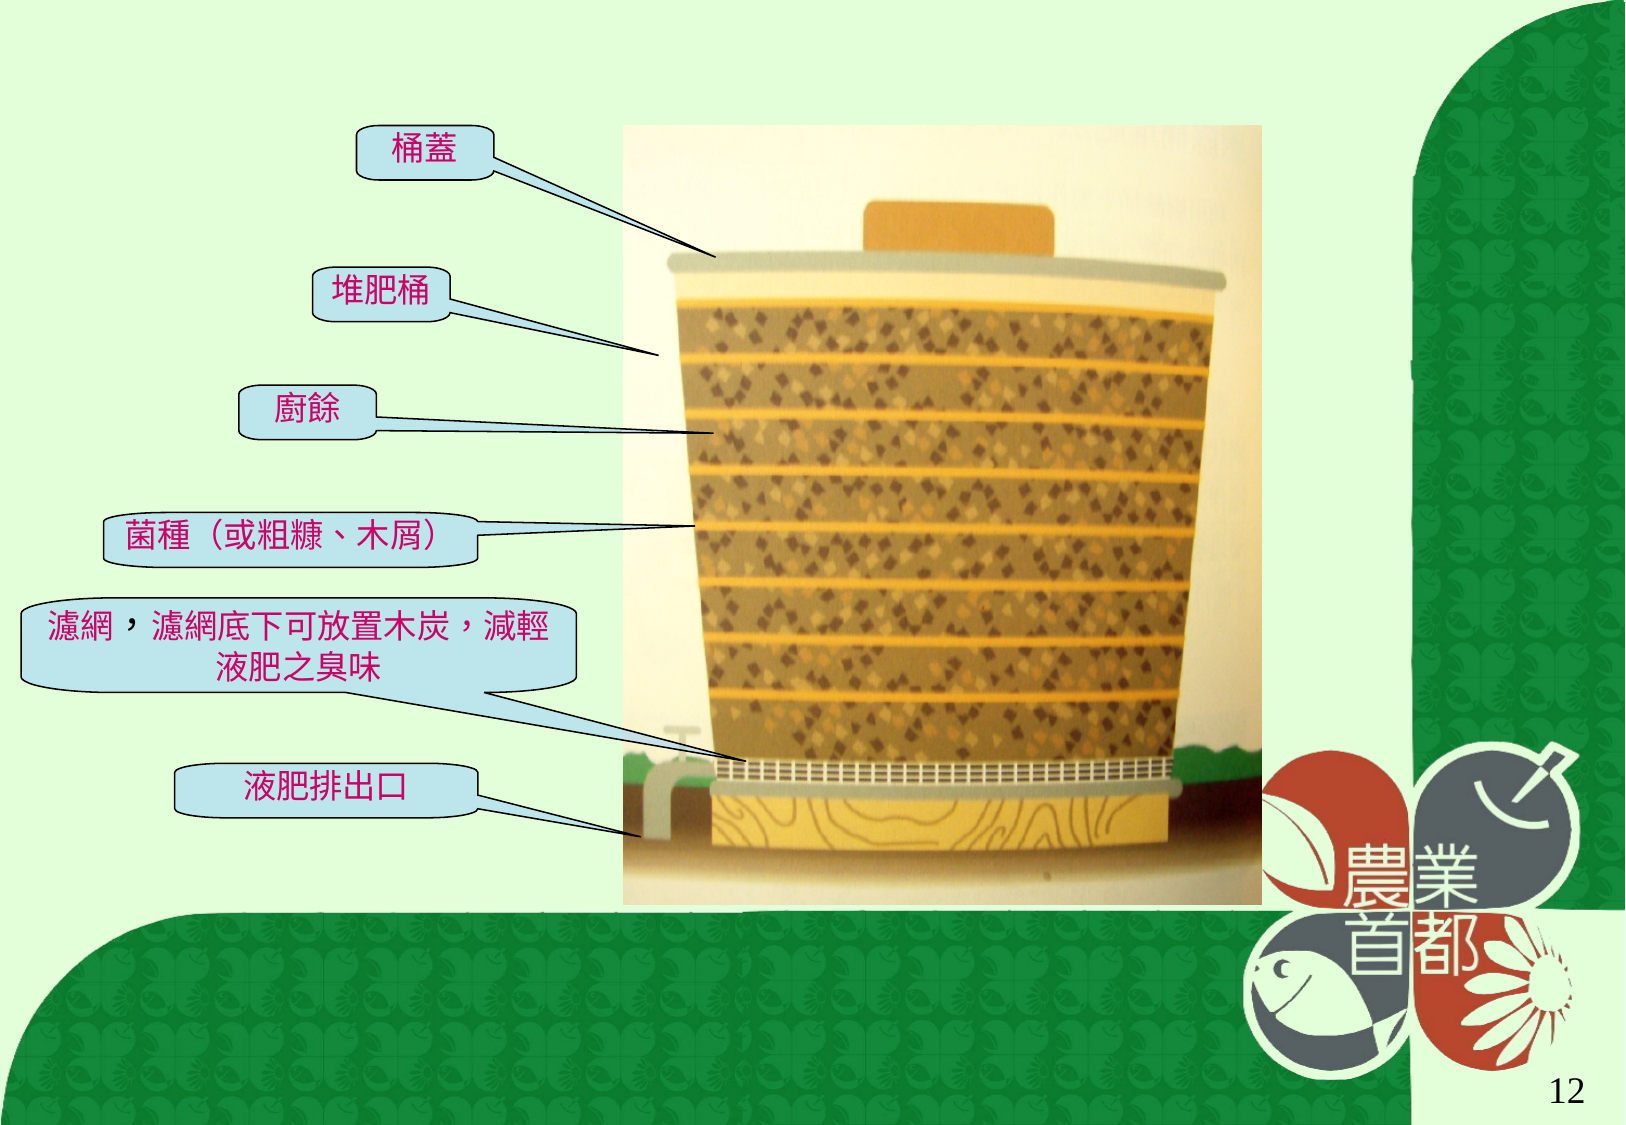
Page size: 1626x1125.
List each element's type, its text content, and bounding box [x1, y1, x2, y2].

text_box 堆肥桶 [312, 267, 659, 356]
text_box 12 [1533, 1058, 1625, 1119]
text_box 廚餘 [238, 385, 714, 440]
text_box 桶蓋 [356, 125, 716, 258]
text_box 菌種（或粗糠、木屑） [103, 512, 696, 568]
picture [623, 125, 1262, 905]
text_box 液肥排出口 [174, 763, 641, 837]
text_box 濾網，濾網底下可放置木炭，減輕液肥之臭味 [21, 597, 747, 762]
